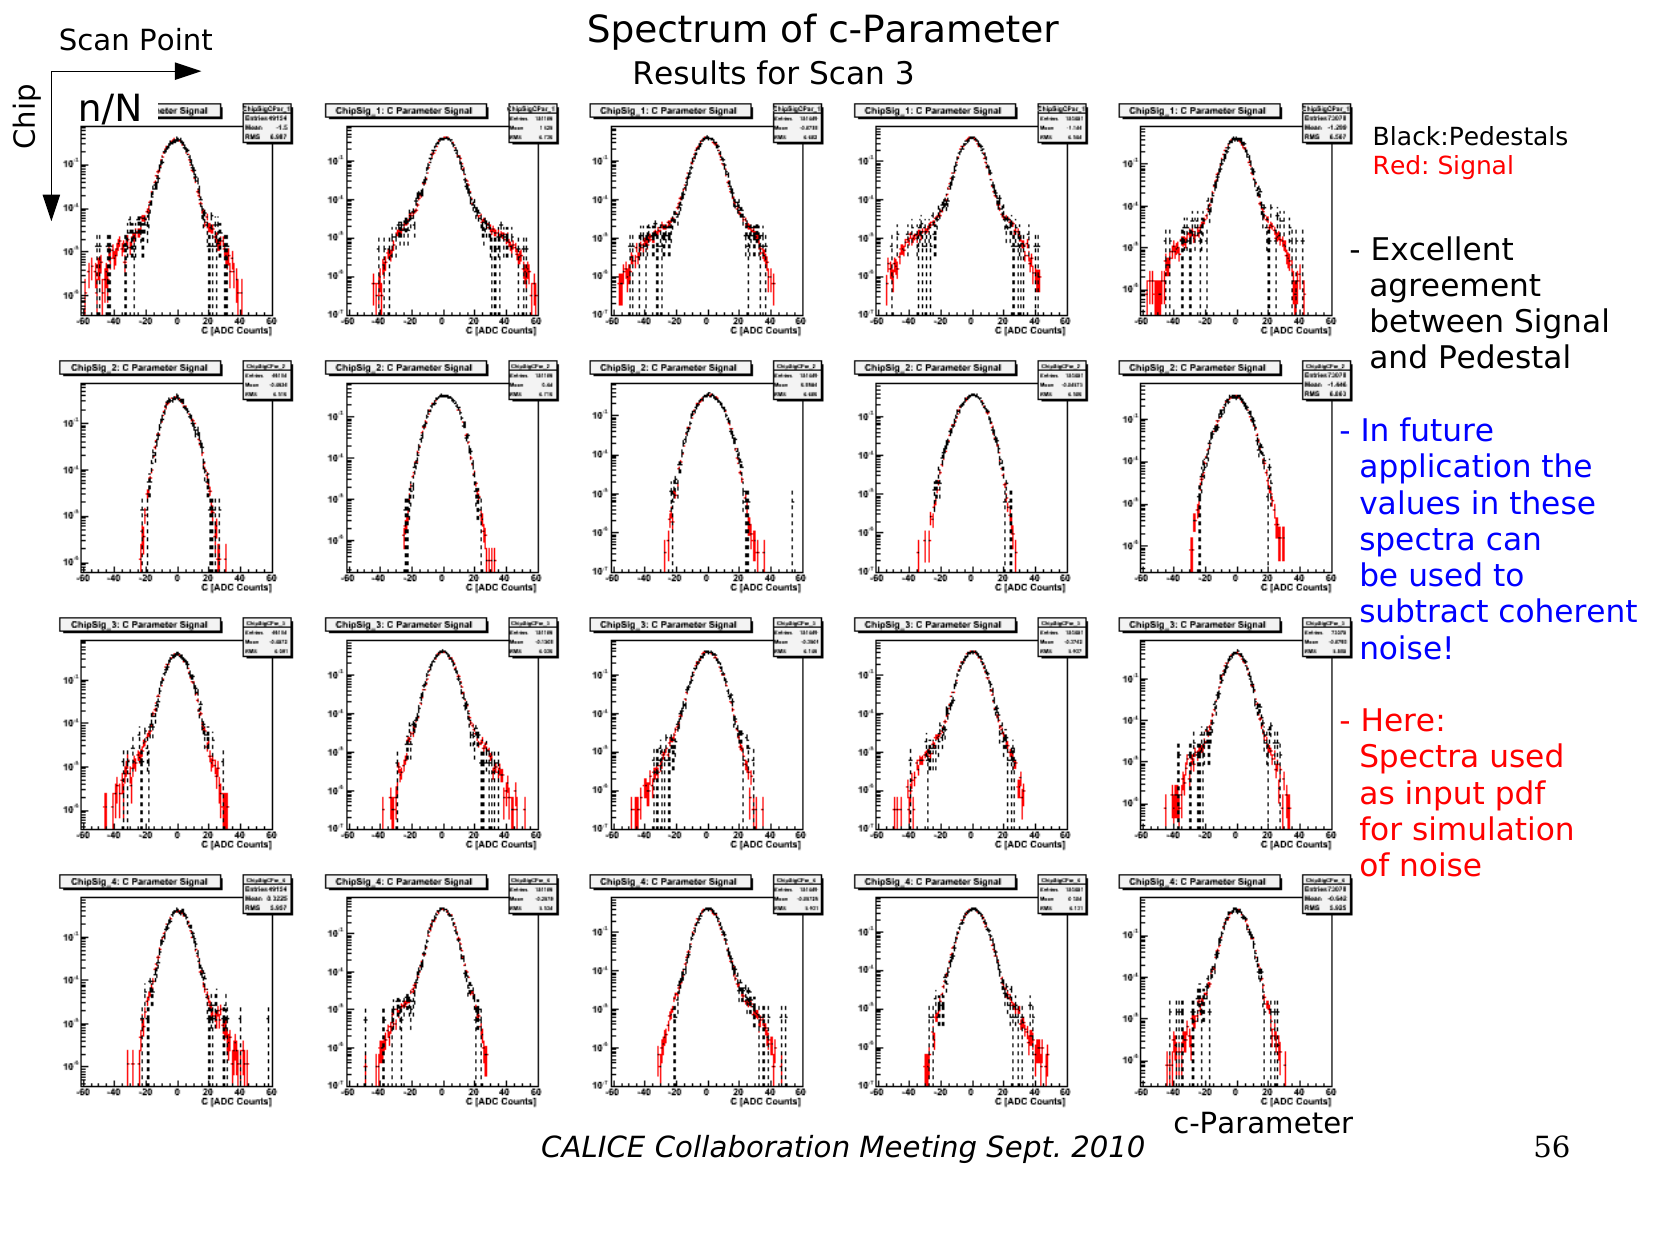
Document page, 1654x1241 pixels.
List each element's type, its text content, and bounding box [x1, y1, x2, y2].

text_box Scan Point [44, 15, 238, 66]
text_box [1312, 366, 1324, 450]
text_box - Excellent agreement between Signal and Pedestal - In future application the values in these spectra can be used to subtract coherent noise! - Here: Spectra used as input pdf for simulation of noise [1324, 187, 1653, 928]
text_box Spectrum of c-Parameter [572, 0, 1075, 59]
text_box n/N [63, 79, 158, 139]
text_box Chip [0, 59, 50, 165]
picture [46, 94, 51, 194]
text_box c-Parameter [1158, 1099, 1369, 1149]
text_box Results for Scan 3 [617, 59, 931, 100]
text_box [57, 85, 63, 123]
text_box Black:Pedestals Red: Signal [1357, 114, 1592, 187]
picture [46, 94, 1370, 1122]
